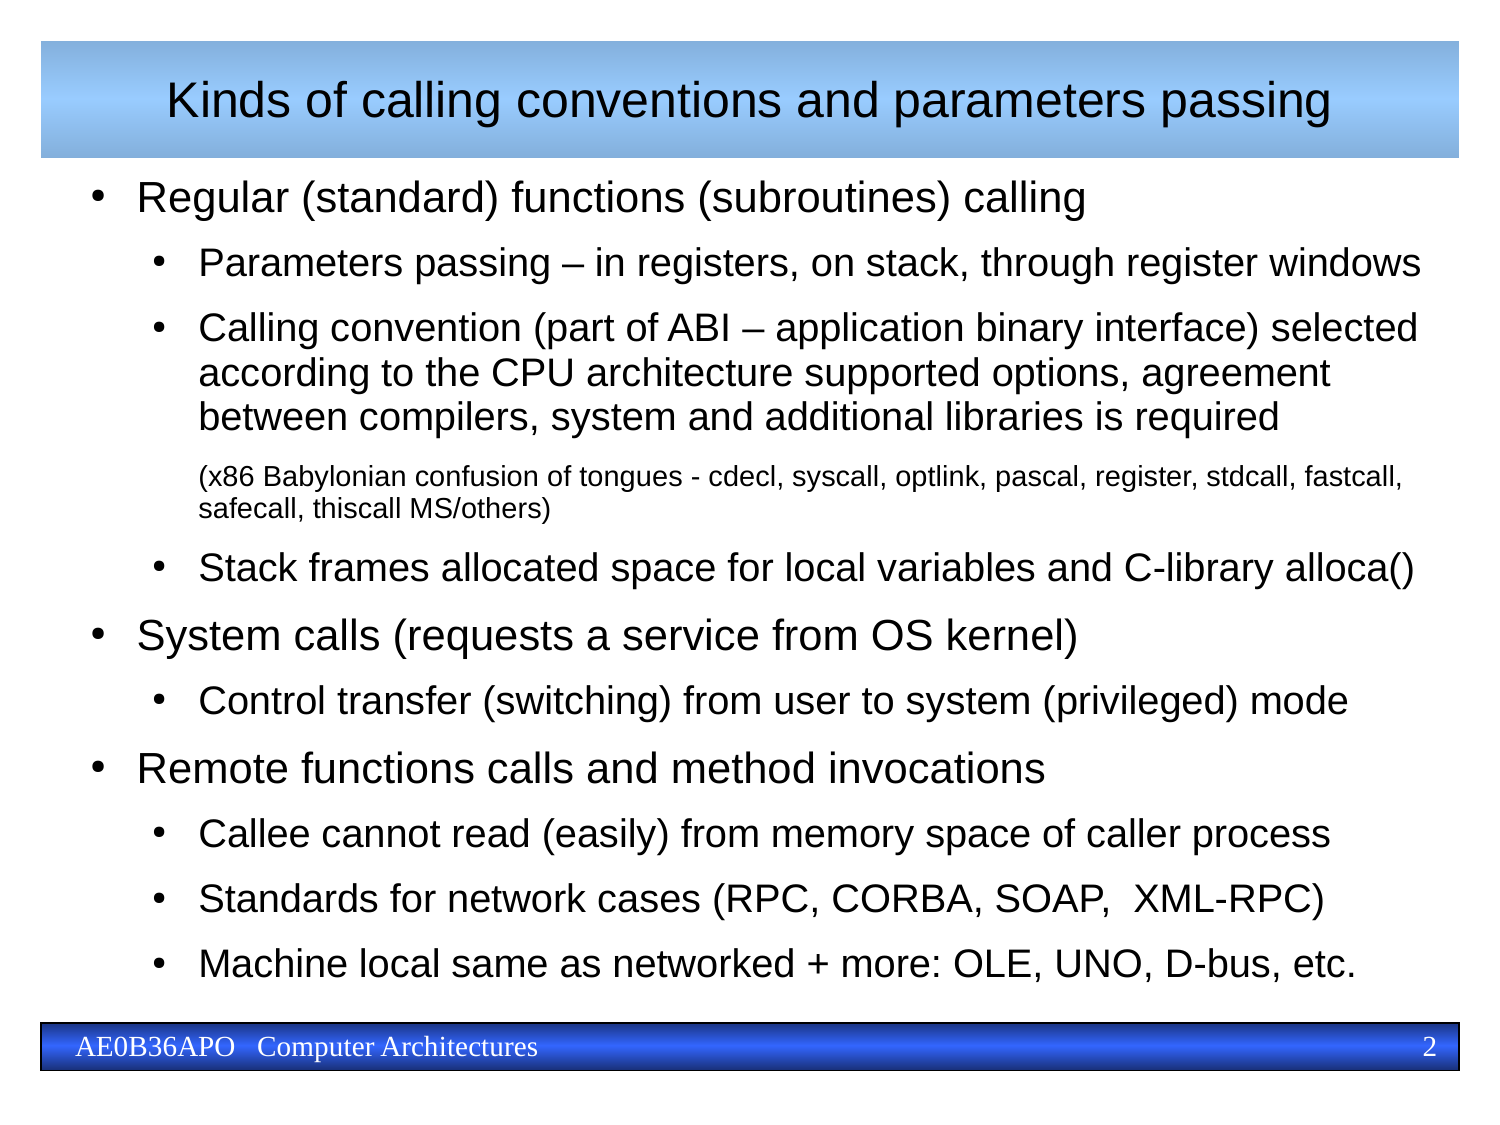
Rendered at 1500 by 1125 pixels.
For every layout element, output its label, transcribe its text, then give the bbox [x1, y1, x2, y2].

list Regular (standard) functions (subroutines) calling Parameters passing – in registers, on stack, through register windows Calling convention (part of ABI – application binary interface) selected according to the CPU architecture supported options, agreement between compilers, system and additional libraries is required (x86 Babylonian confusion of tongues - cdecl, syscall, optlink, pascal, register, stdcall, fastcall, safecall, thiscall MS/others) Stack frames allocated space for local variables and C-library alloca() System calls (requests a service from OS kernel) Control transfer (switching) from user to system (privileged) mode Remote functions calls and method invocations Callee cannot read (easily) from memory space of caller process Standards for network cases (RPC, CORBA, SOAP, XML-RPC) Machine local same as networked + more: OLE, UNO, D-bus, etc. [75, 172, 1426, 1000]
title Kinds of calling conventions and parameters passing [41, 41, 1459, 158]
